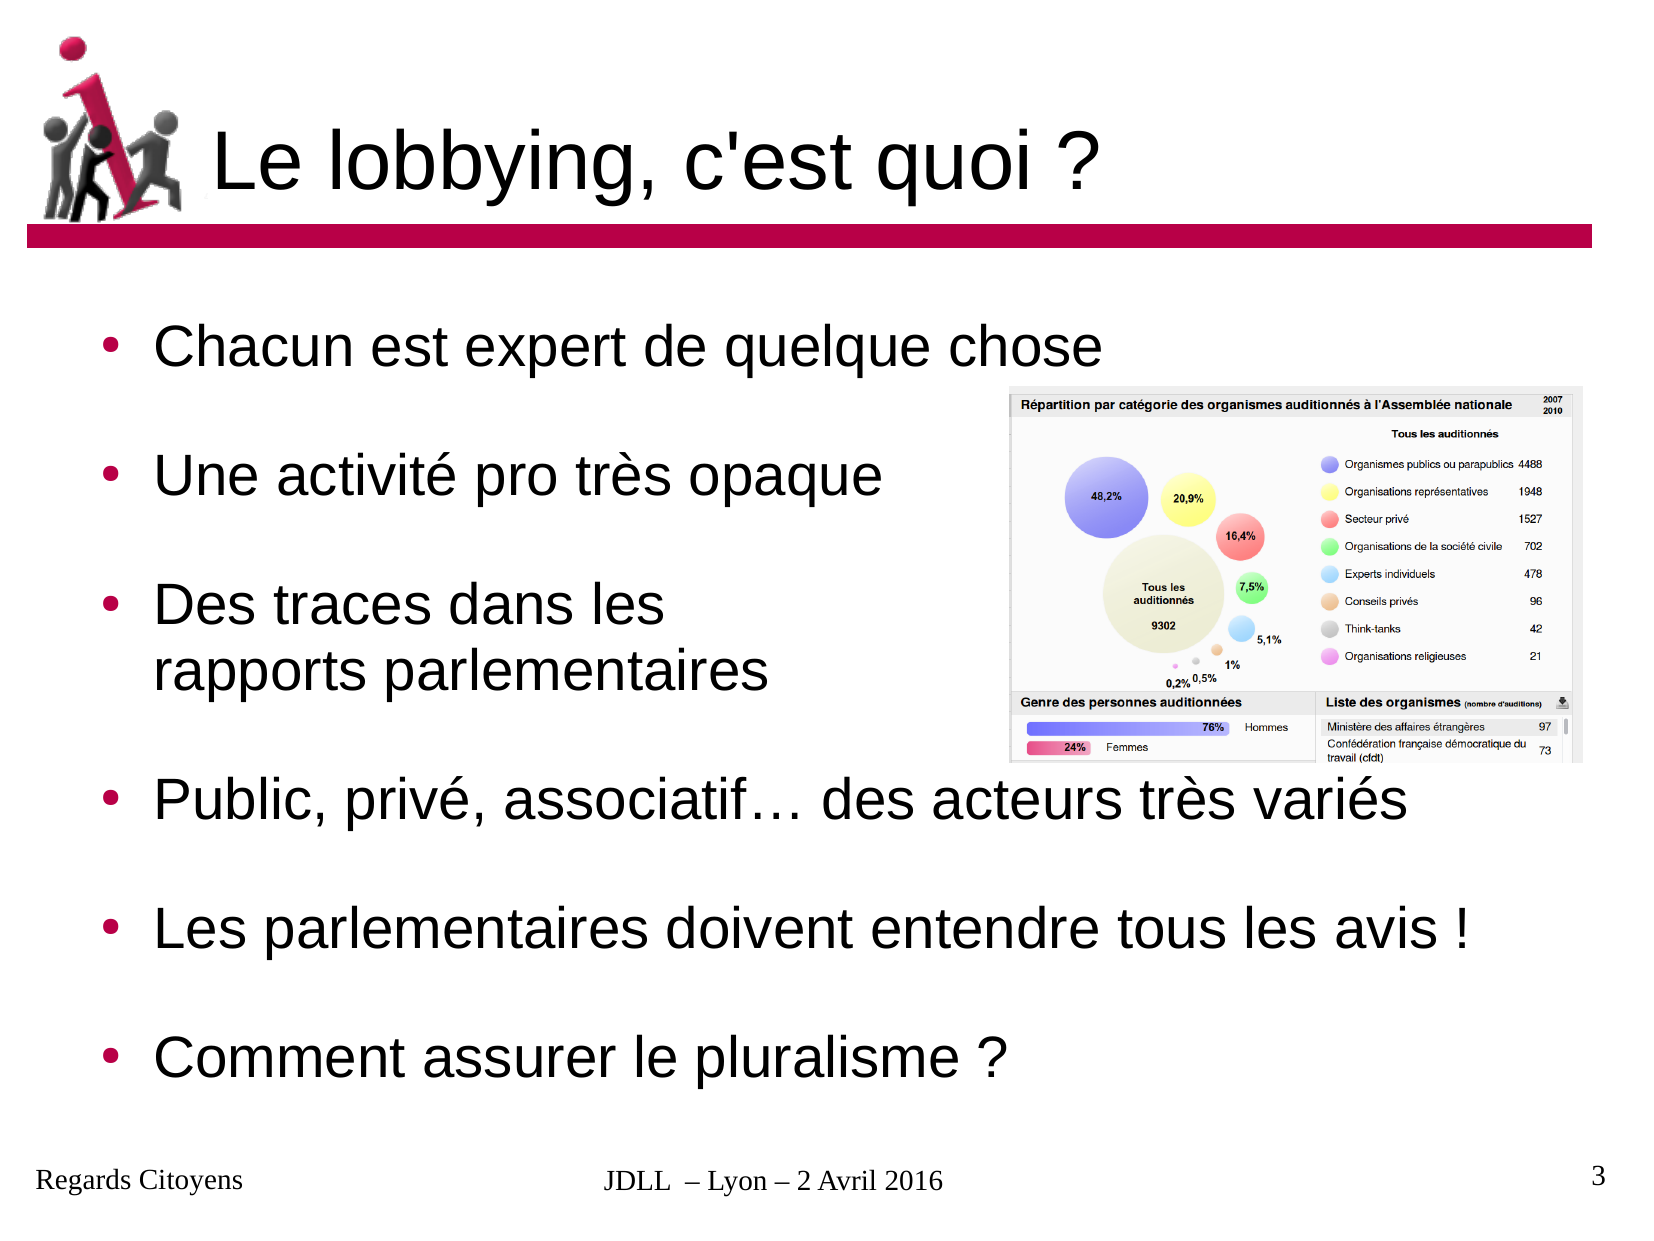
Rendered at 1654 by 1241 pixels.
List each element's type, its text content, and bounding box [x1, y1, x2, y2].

picture [1009, 386, 1583, 763]
list Chacun est expert de quelque chose Une activité pro très opaque Des traces dans les rapports parlementaires Public, privé, associatif… des acteurs très variés Les parlementaires doivent entendre tous les avis ! Comment assurer le pluralisme ? [82, 313, 1494, 1034]
title Le lobbying, c'est quoi ? [211, 64, 1623, 258]
picture [27, 31, 208, 224]
